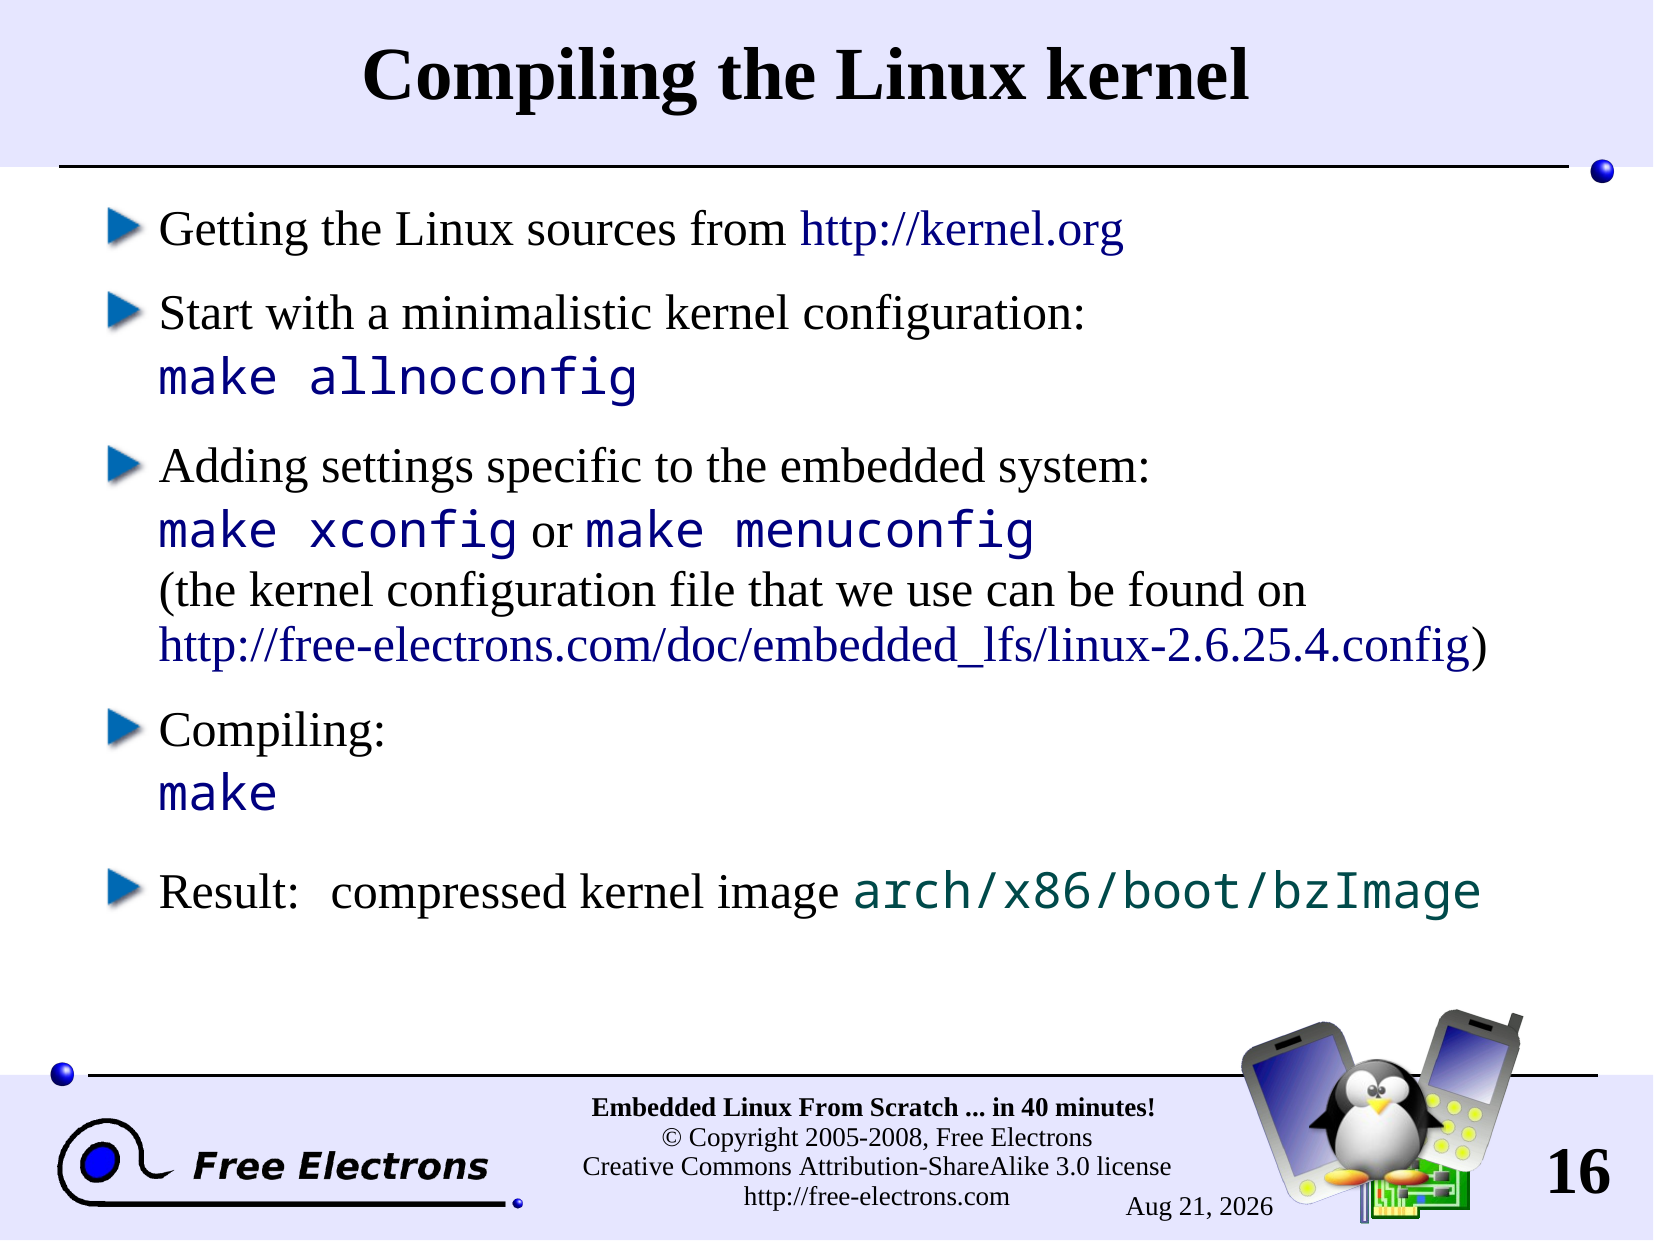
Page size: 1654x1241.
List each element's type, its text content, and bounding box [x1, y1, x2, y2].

title Compiling the Linux kernel [60, 25, 1551, 124]
list Getting the Linux sources from http://kernel.org Start with a minimalistic kernel configuration: make allnoconfig Adding settings specific to the embedded system: make xconfig or make menuconfig (the kernel configuration file that we use can be found on http://free-electrons.com/doc/embedded_lfs/linux-2.6.25.4.config) Compiling: make Result: compressed kernel image arch/x86/boot/bzImage [87, 200, 1500, 1040]
picture [1225, 1001, 1538, 1241]
picture [50, 1107, 527, 1216]
